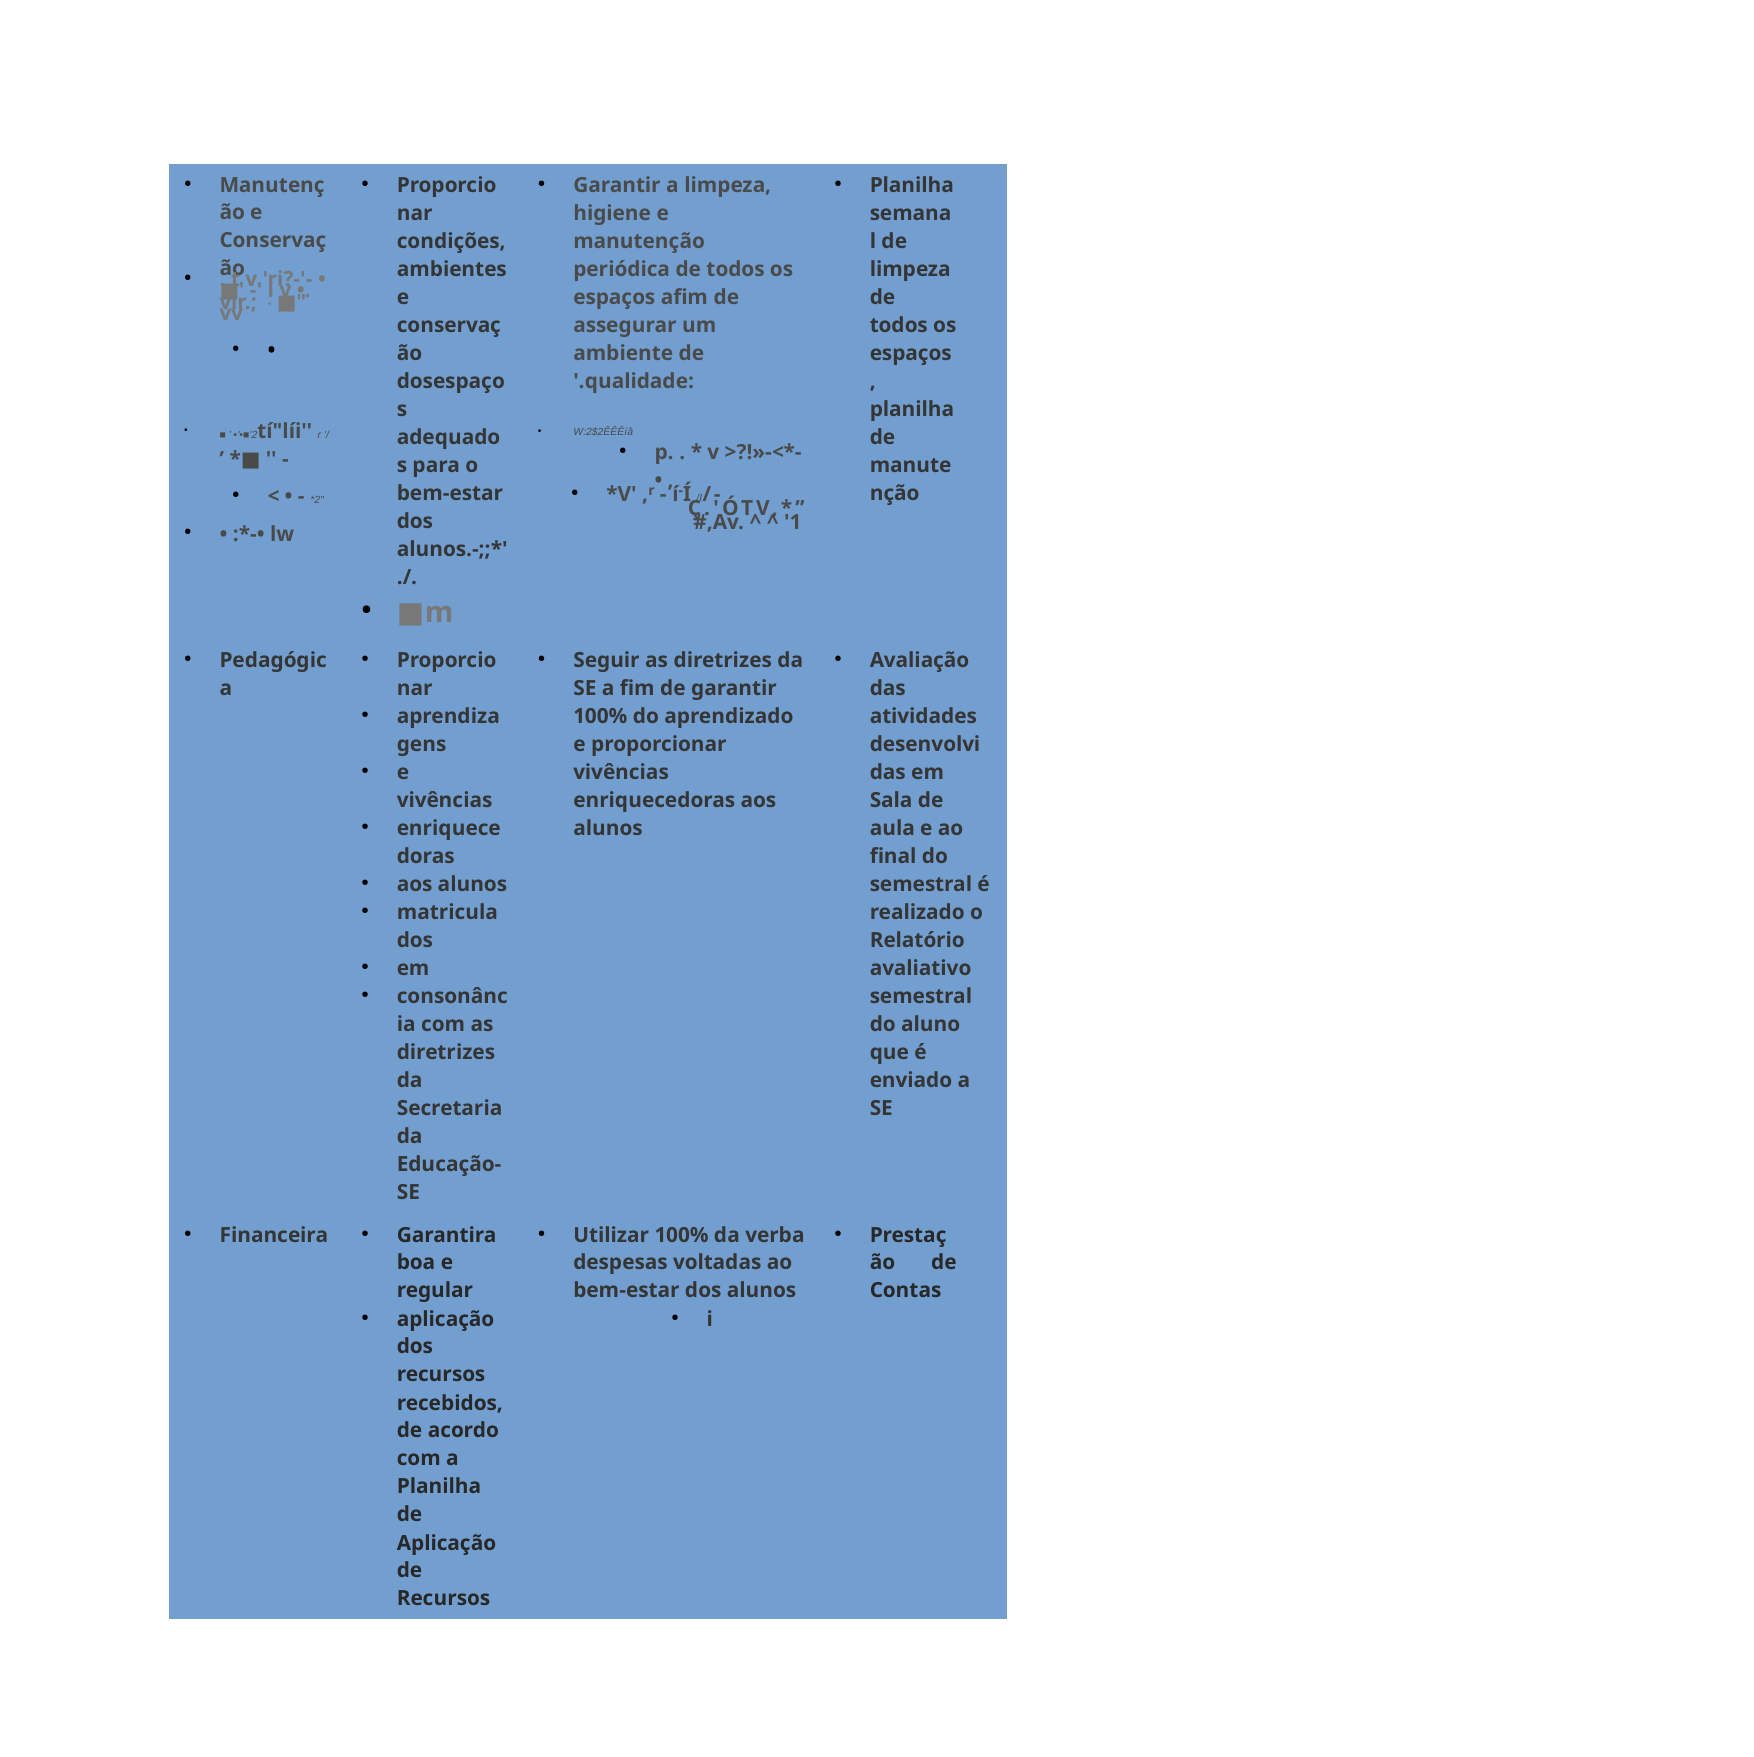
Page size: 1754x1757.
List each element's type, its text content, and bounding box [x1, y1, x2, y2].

table_cell Proporcionar aprendizagens e vivências enriquecedoras aos alunos matriculados em consonância com as diretrizes da Secretaria da Educação-SE [347, 638, 523, 1213]
table_header Planilha semanal de limpeza de todos os espaços, planilha de manutenção [820, 164, 971, 638]
table_cell Utilizar 100% da verba despesas voltadas ao bem-estar dos alunos i [523, 1213, 820, 1619]
table_cell Garantira boa e regular aplicação dos recursos recebidos, de acordo com a Planilha de Aplicação de Recursos [347, 1213, 523, 1619]
table_cell [971, 1213, 1007, 1619]
table_cell Prestação de Contas [820, 1213, 971, 1619]
table_header [971, 164, 1007, 638]
table_cell Avaliação das atividades desenvolvidas em Sala de aula e ao final do semestral é realizado o Relatório avaliativo semestral do aluno que é enviado a SE [820, 638, 1007, 1213]
table_header Proporcionar condições, ambientes e conservação dosespaços adequados para o bem-estar dos alunos.-;;*'./. ■m [347, 164, 523, 638]
table_cell Seguir as diretrizes da SE a fim de garantir 100% do aprendizado e proporcionar vivências enriquecedoras aos alunos [523, 638, 820, 1213]
table_header Garantir a limpeza, higiene e manutenção periódica de todos os espaços afim de assegurar um ambiente de '.qualidade: W:2$2ÊÊÊíâ p. . * v >?!»-<*-• , *V' ,r - í-í /I/-Ç.'ÓTV,*” #,Av. ^ ^ '1 [523, 164, 820, 638]
table_cell Financeira [169, 1213, 347, 1619]
table_cell Pedagógica [169, 638, 347, 1213]
table_header Manutenção e Conservação . t v 'ri?-'- • ■' -' i v •. vir.; : * ■" vv • ■ ’ •'•■’2tí"líi'' r '/ ’ *■ '' - < • - *2" • :*-• lw [169, 164, 347, 638]
